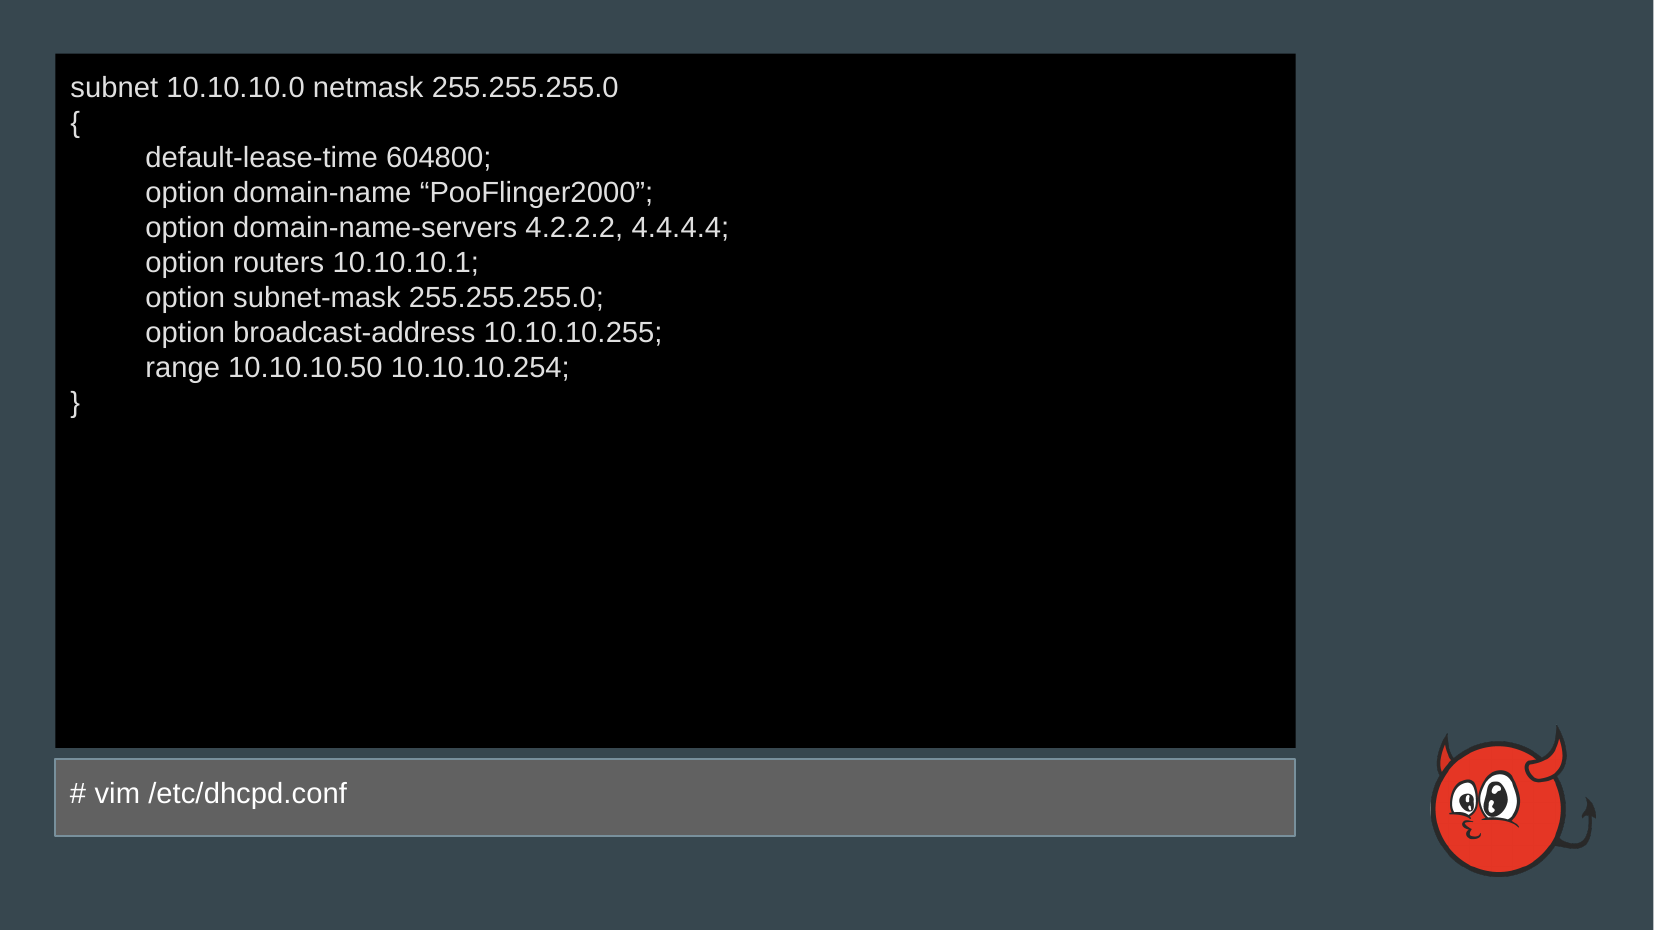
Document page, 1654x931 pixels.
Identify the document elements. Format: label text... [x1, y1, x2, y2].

text_box subnet 10.10.10.0 netmask 255.255.255.0 { default-lease-time 604800; option domain-name “PooFlinger2000”; option domain-name-servers 4.2.2.2, 4.4.4.4; option routers 10.10.10.1; option subnet-mask 255.255.255.0; option broadcast-address 10.10.10.255; range 10.10.10.50 10.10.10.254; } [55, 53, 1296, 748]
text_box # vim /etc/dhcpd.conf [55, 758, 1296, 836]
picture [1427, 717, 1598, 888]
